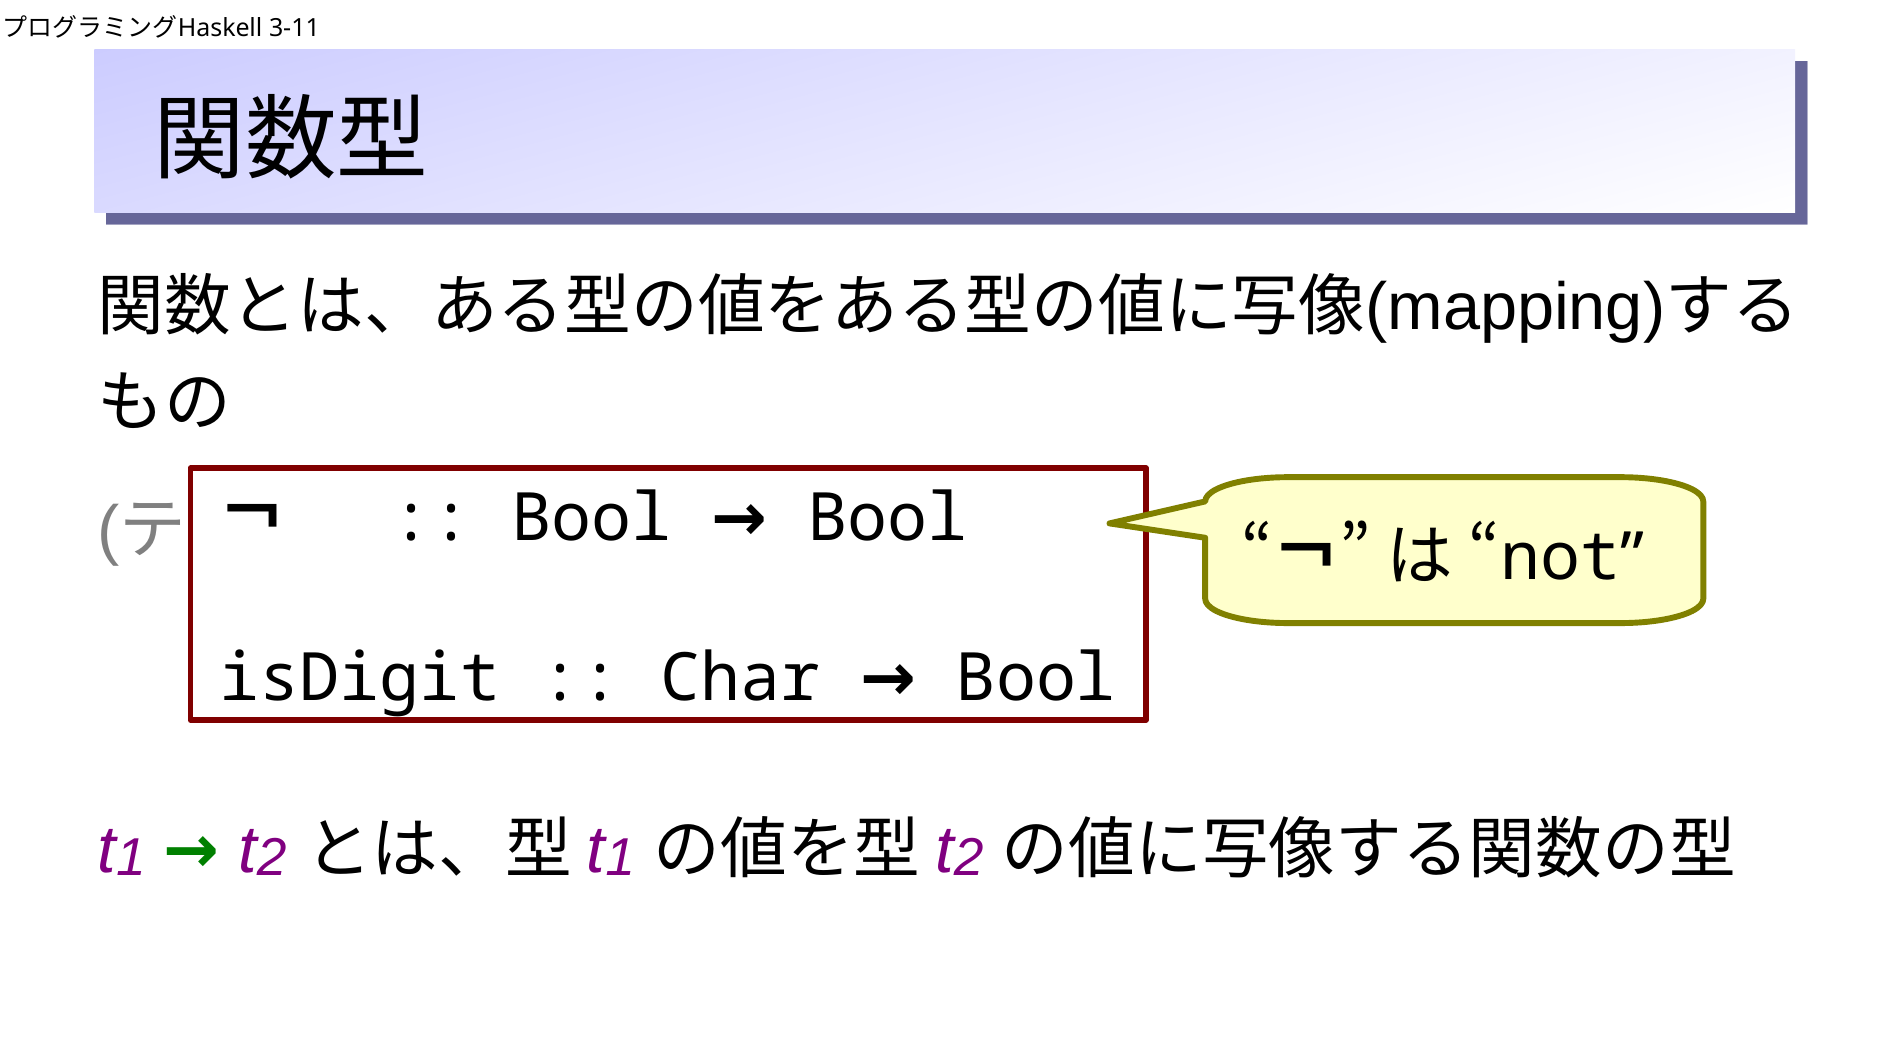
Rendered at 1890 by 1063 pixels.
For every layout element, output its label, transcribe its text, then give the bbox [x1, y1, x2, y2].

list 関数とは、ある型の値をある型の値に写像(mapping)するもの (テキストでは「変換する」) [94, 248, 1836, 426]
title 関数型 [94, 49, 1796, 213]
text_box ￢ :: Bool → Bool isDigit :: Char → Bool [190, 468, 1146, 720]
text_box “￢” は “not” [1109, 477, 1704, 624]
list t1 → t2 とは、型 t1 の値を型 t2 の値に写像する関数の型 [94, 792, 1796, 899]
